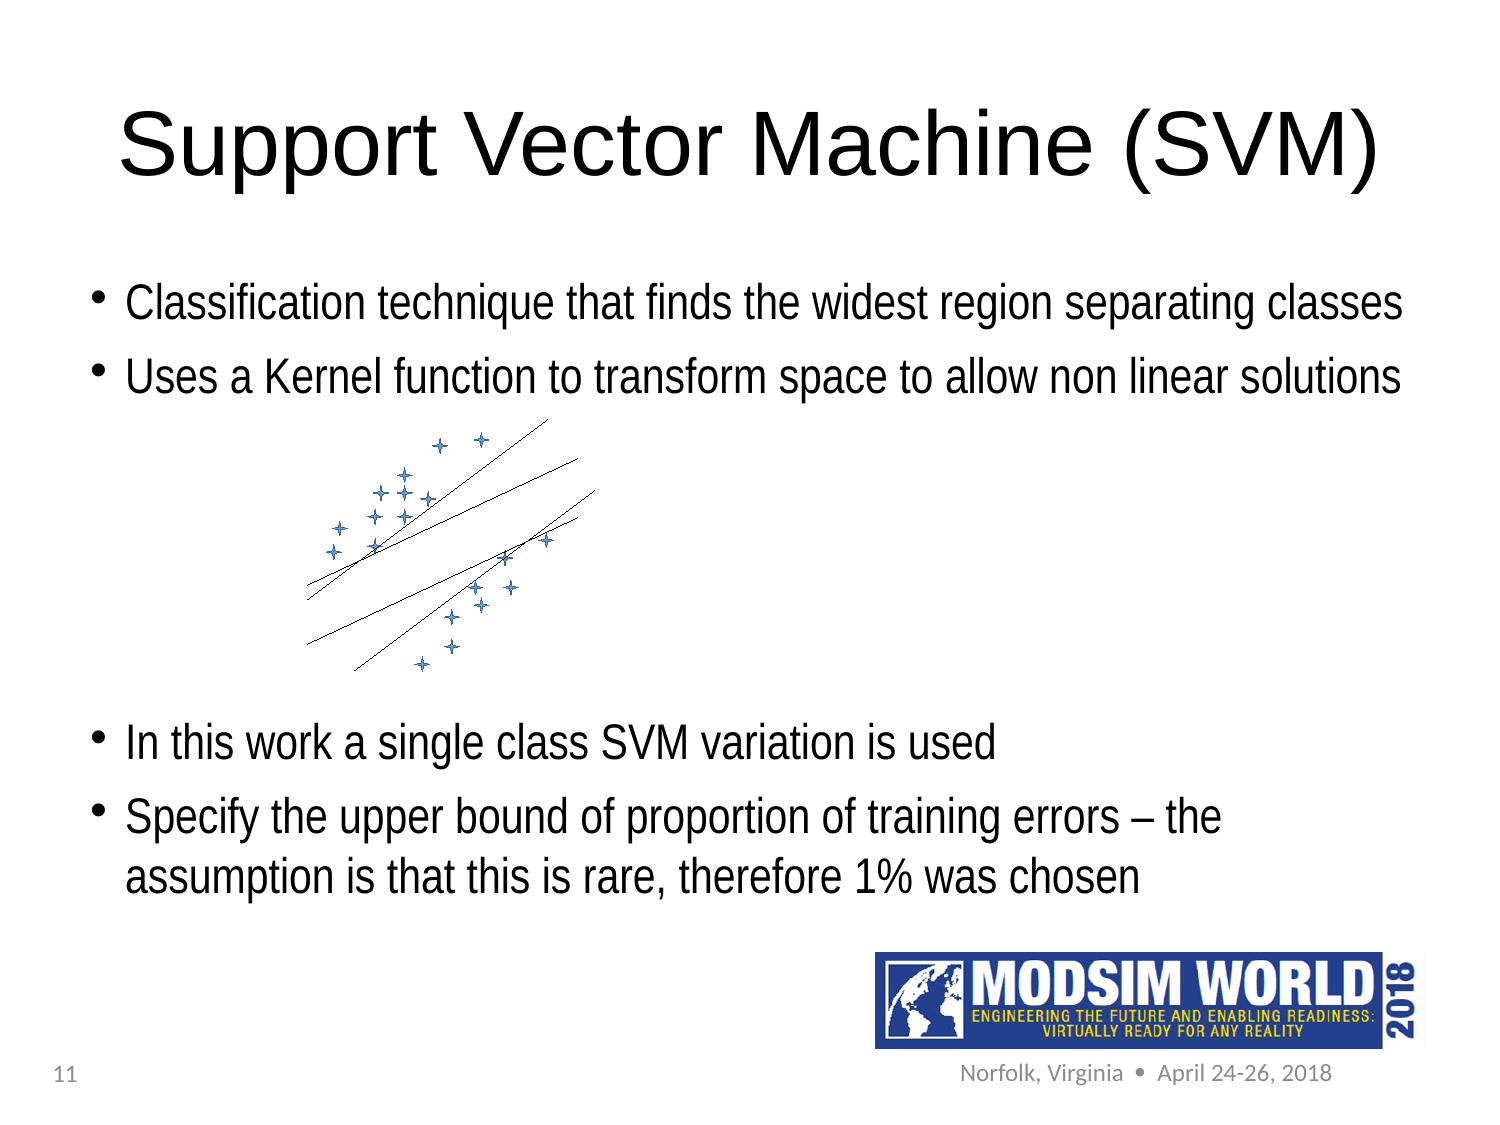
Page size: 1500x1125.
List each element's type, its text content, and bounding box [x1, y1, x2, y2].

text_box Classification technique that finds the widest region separating classes Uses a Kernel function to transform space to allow non linear solutions In this work a single class SVM variation is used Specify the upper bound of proportion of training errors – the assumption is that this is rare, therefore 1% was chosen [74, 262, 1425, 1005]
text_box [332, 521, 348, 536]
text_box [474, 432, 489, 448]
text_box [367, 538, 383, 553]
text_box [414, 656, 430, 672]
text_box Norfolk, Virginia  April 24-26, 2018 [873, 1041, 1425, 1101]
text_box [397, 485, 413, 501]
text_box [373, 485, 389, 501]
text_box [474, 597, 489, 613]
picture [875, 1005, 1425, 1041]
text_box Support Vector Machine (SVM) [74, 45, 1425, 233]
text_box [367, 509, 383, 525]
text_box [326, 544, 342, 560]
text_box [420, 491, 436, 507]
text_box [397, 509, 413, 525]
text_box [538, 533, 554, 548]
text_box <number> [37, 1042, 388, 1103]
text_box [444, 639, 460, 654]
text_box [432, 438, 448, 454]
text_box [397, 467, 413, 483]
text_box [497, 550, 513, 566]
text_box [468, 581, 483, 595]
text_box [444, 609, 460, 625]
text_box [503, 580, 519, 595]
